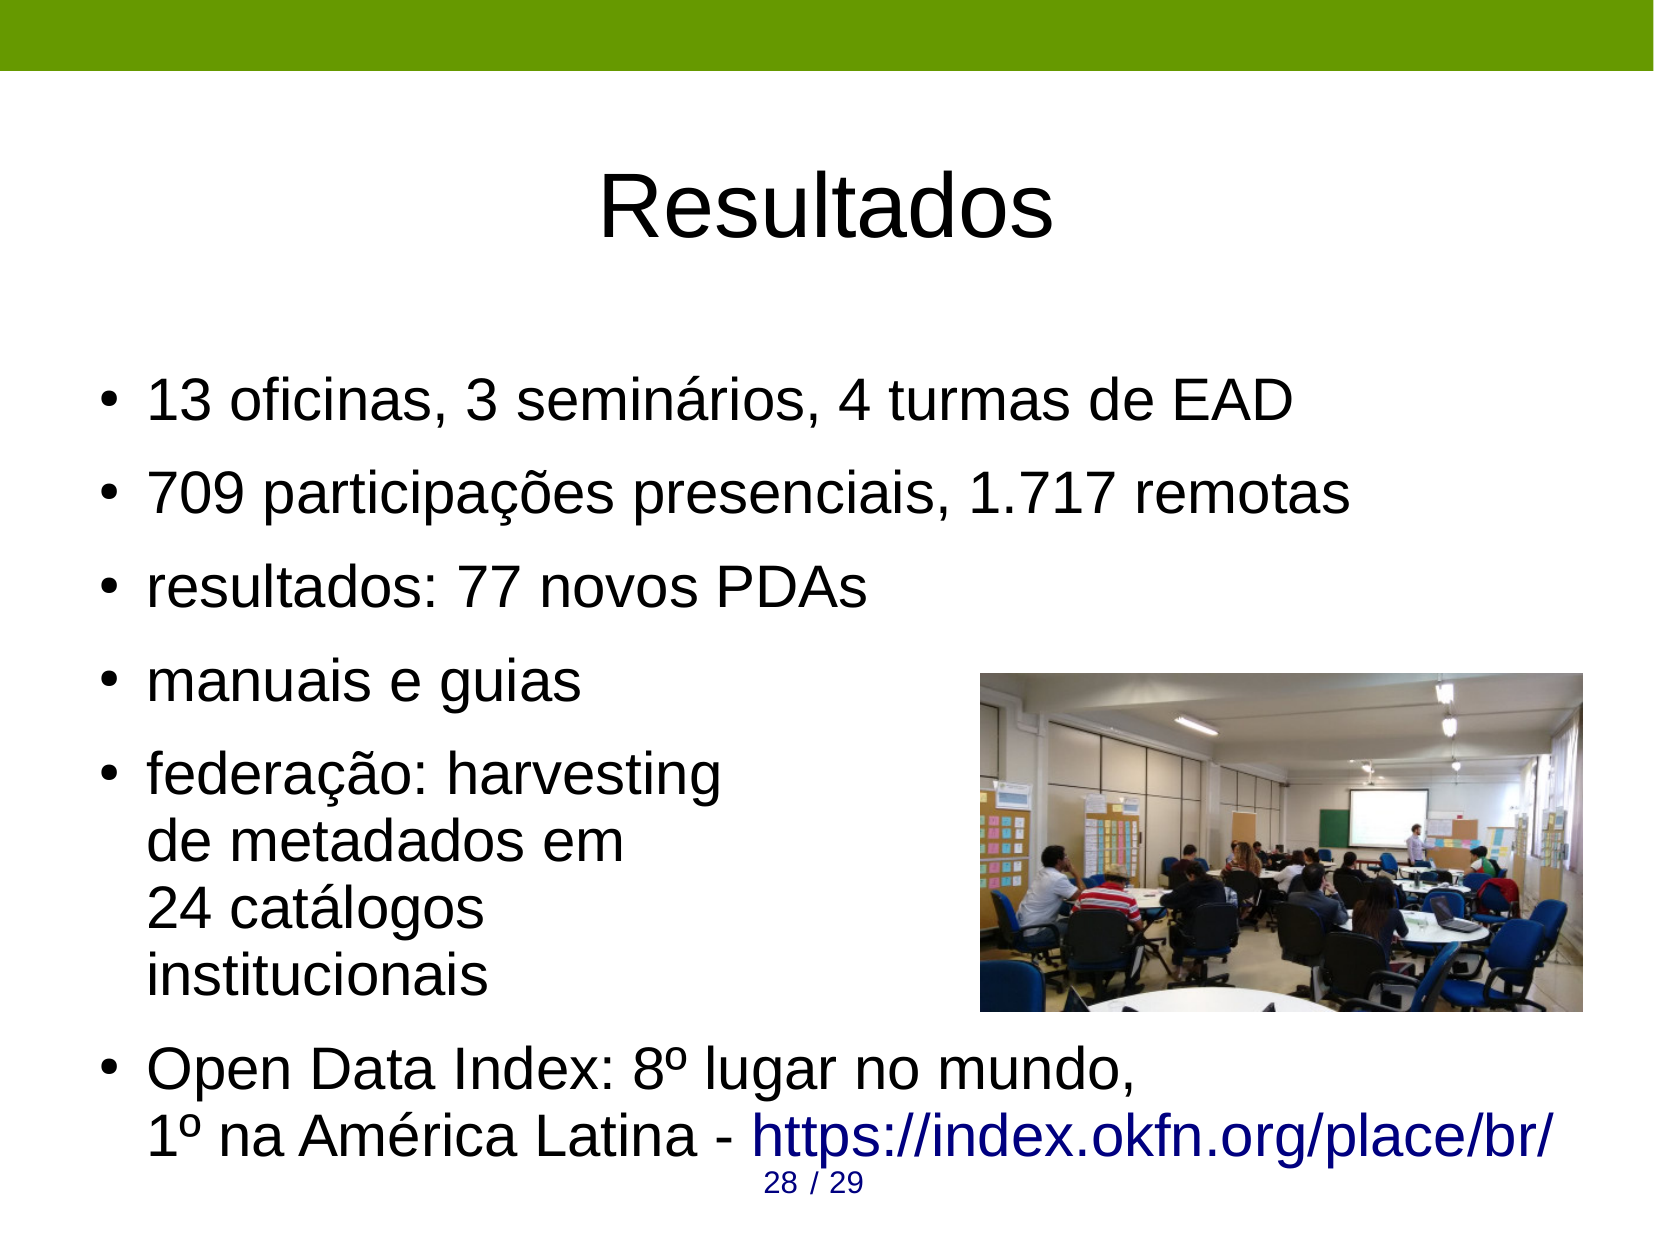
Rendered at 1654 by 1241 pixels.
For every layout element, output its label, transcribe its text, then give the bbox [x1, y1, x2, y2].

list 13 oficinas, 3 seminários, 4 turmas de EAD 709 participações presenciais, 1.717 remotas resultados: 77 novos PDAs manuais e guias federação: harvesting de metadados em 24 catálogos institucionais Open Data Index: 8º lugar no mundo, 1º na América Latina - https://index.okfn.org/place/br/ [82, 366, 1571, 1182]
text_box 29 [814, 1158, 920, 1209]
title / [779, 1158, 851, 1208]
text_box <número> [640, 1158, 814, 1217]
picture [980, 673, 1583, 1013]
title Resultados [82, 102, 1571, 310]
